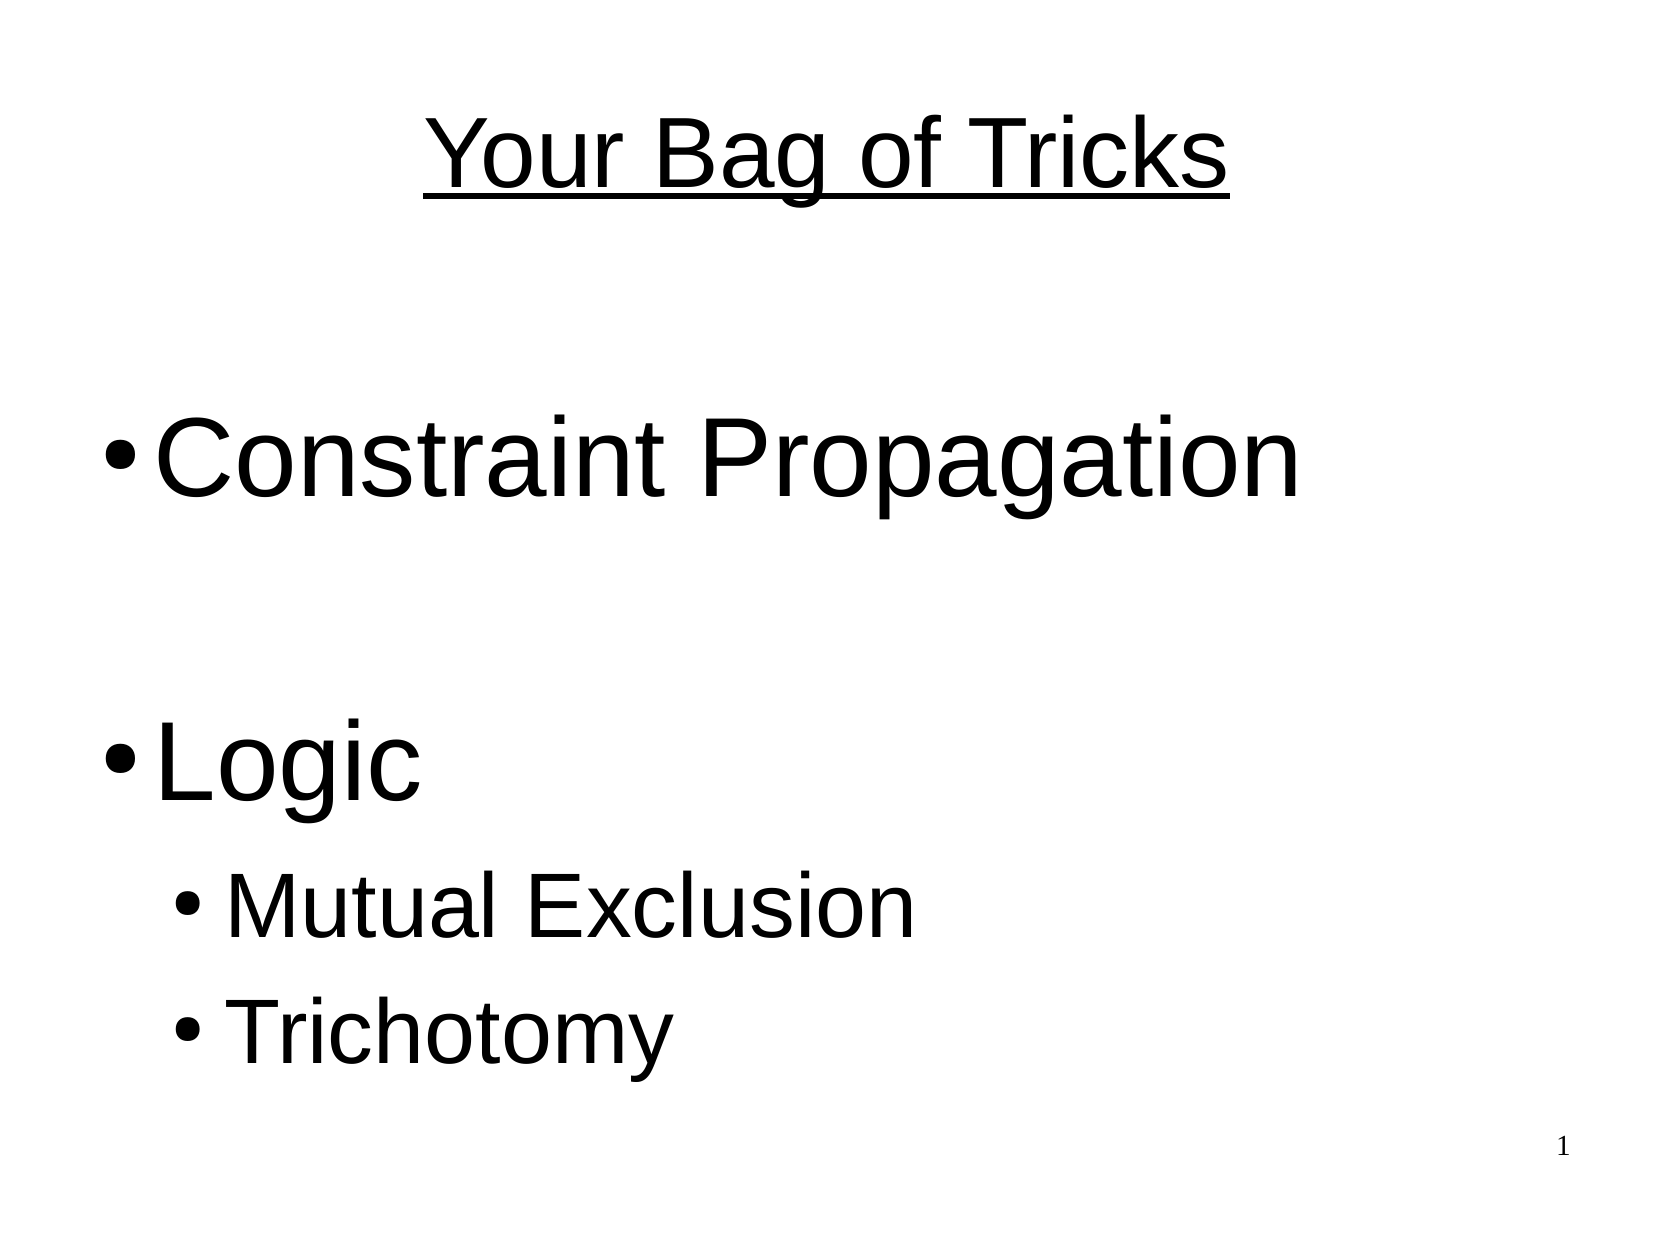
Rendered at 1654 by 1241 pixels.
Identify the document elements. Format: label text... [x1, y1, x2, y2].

list Constraint Propagation Logic Mutual Exclusion Trichotomy [82, 290, 1571, 1094]
title Your Bag of Tricks [82, 49, 1571, 257]
